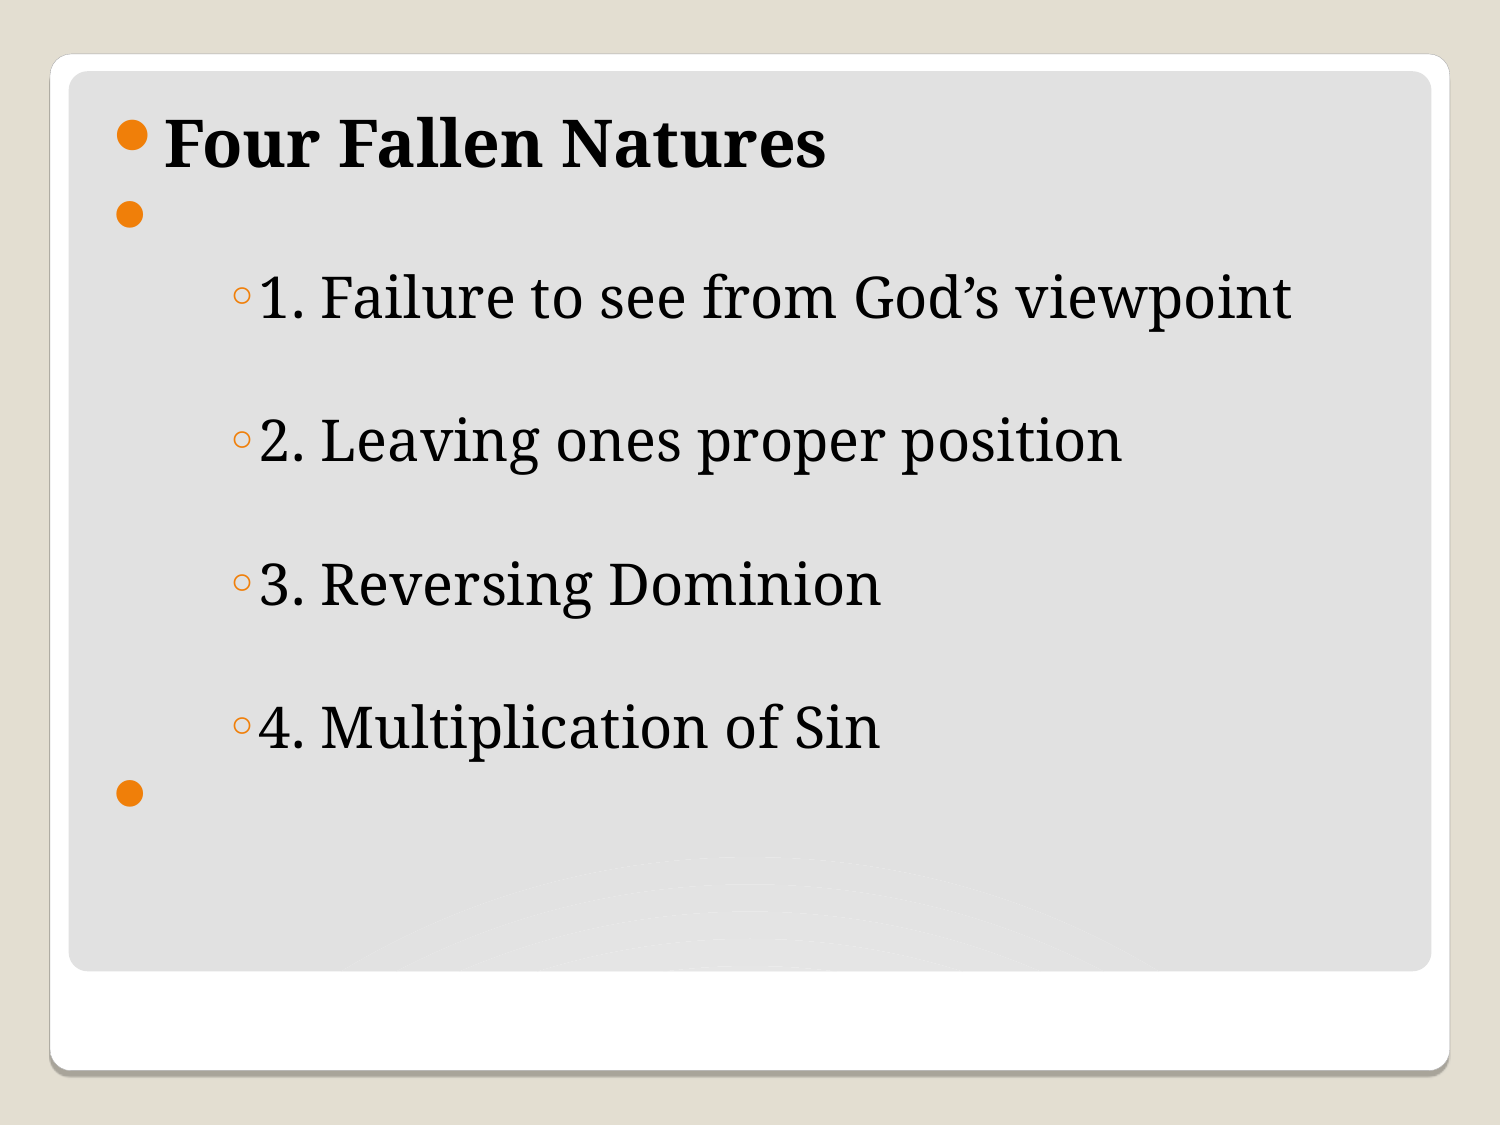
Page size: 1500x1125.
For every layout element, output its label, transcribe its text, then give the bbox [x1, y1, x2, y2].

list Four Fallen Natures 1. Failure to see from God’s viewpoint 2. Leaving ones proper position 3. Reversing Dominion 4. Multiplication of Sin [82, 86, 1426, 774]
